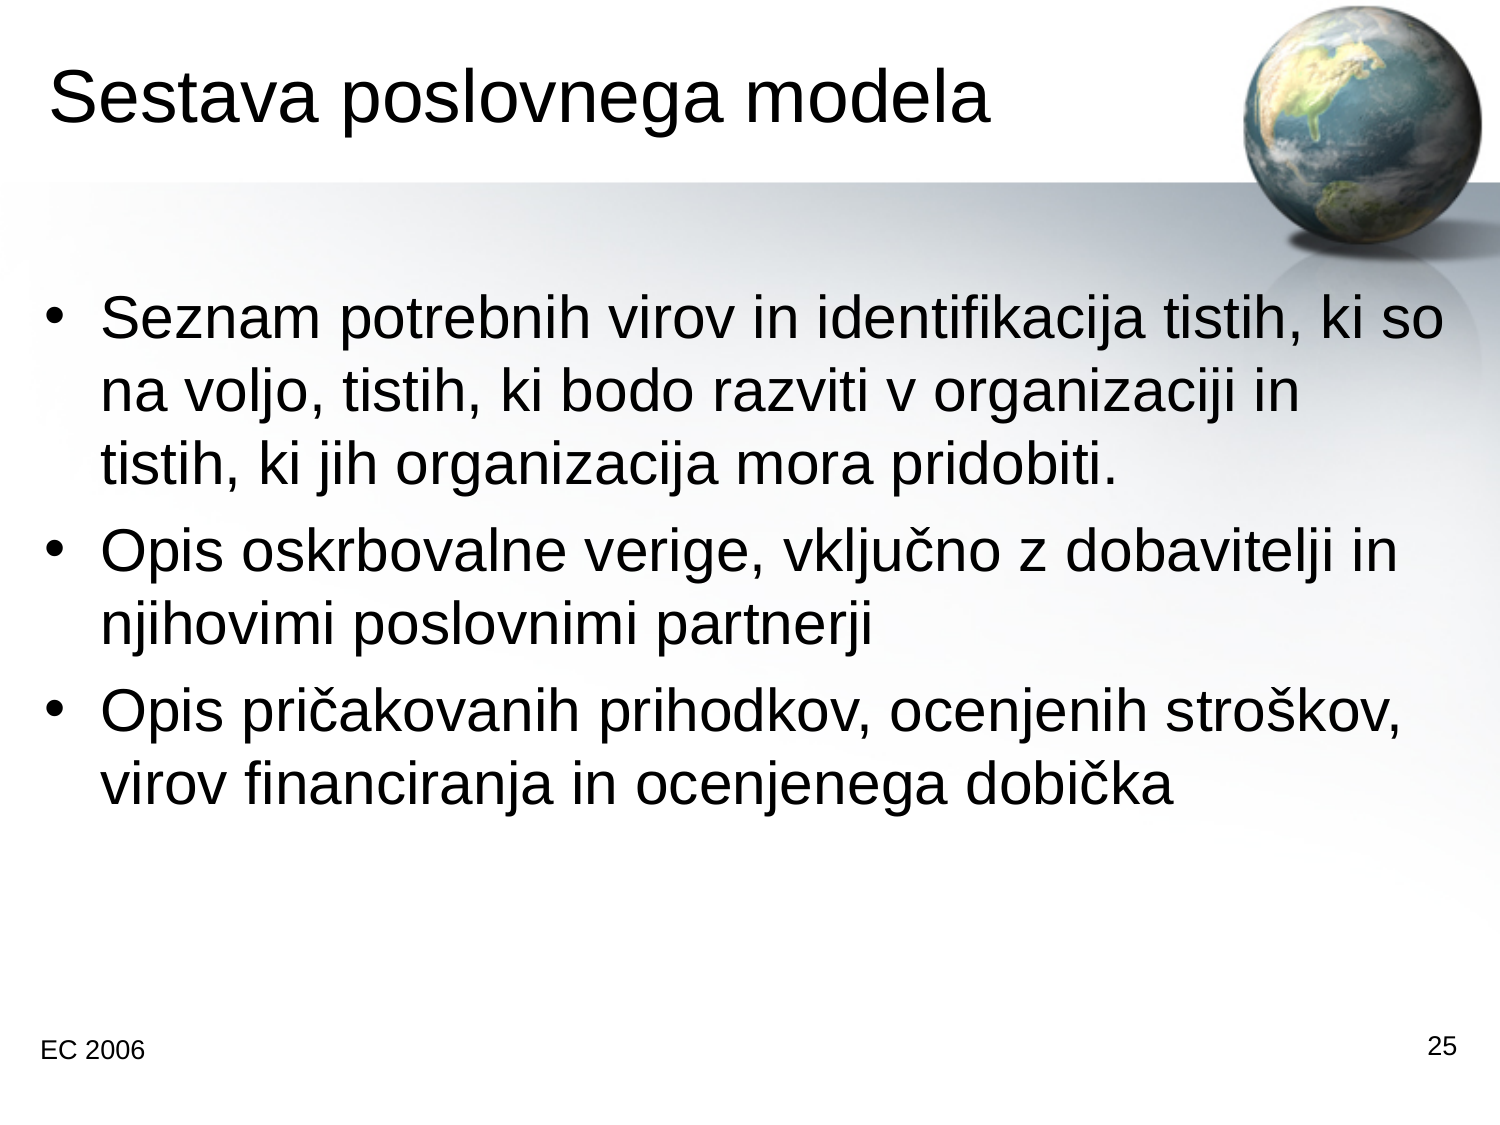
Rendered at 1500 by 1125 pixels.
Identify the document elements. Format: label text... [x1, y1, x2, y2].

text_box EC 2006 [25, 1025, 338, 1101]
text_box <number> [1159, 1020, 1473, 1096]
picture [0, 0, 1500, 1125]
title Sestava poslovnega modela [33, 22, 1239, 162]
list Seznam potrebnih virov in identifikacija tistih, ki so na voljo, tistih, ki bodo razviti v organizaciji in tistih, ki jih organizacija mora pridobiti. Opis oskrbovalne verige, vključno z dobavitelji in njihovimi poslovnimi partnerji Opis pričakovanih prihodkov, ocenjenih stroškov, virov financiranja in ocenjenega dobička [29, 271, 1471, 995]
